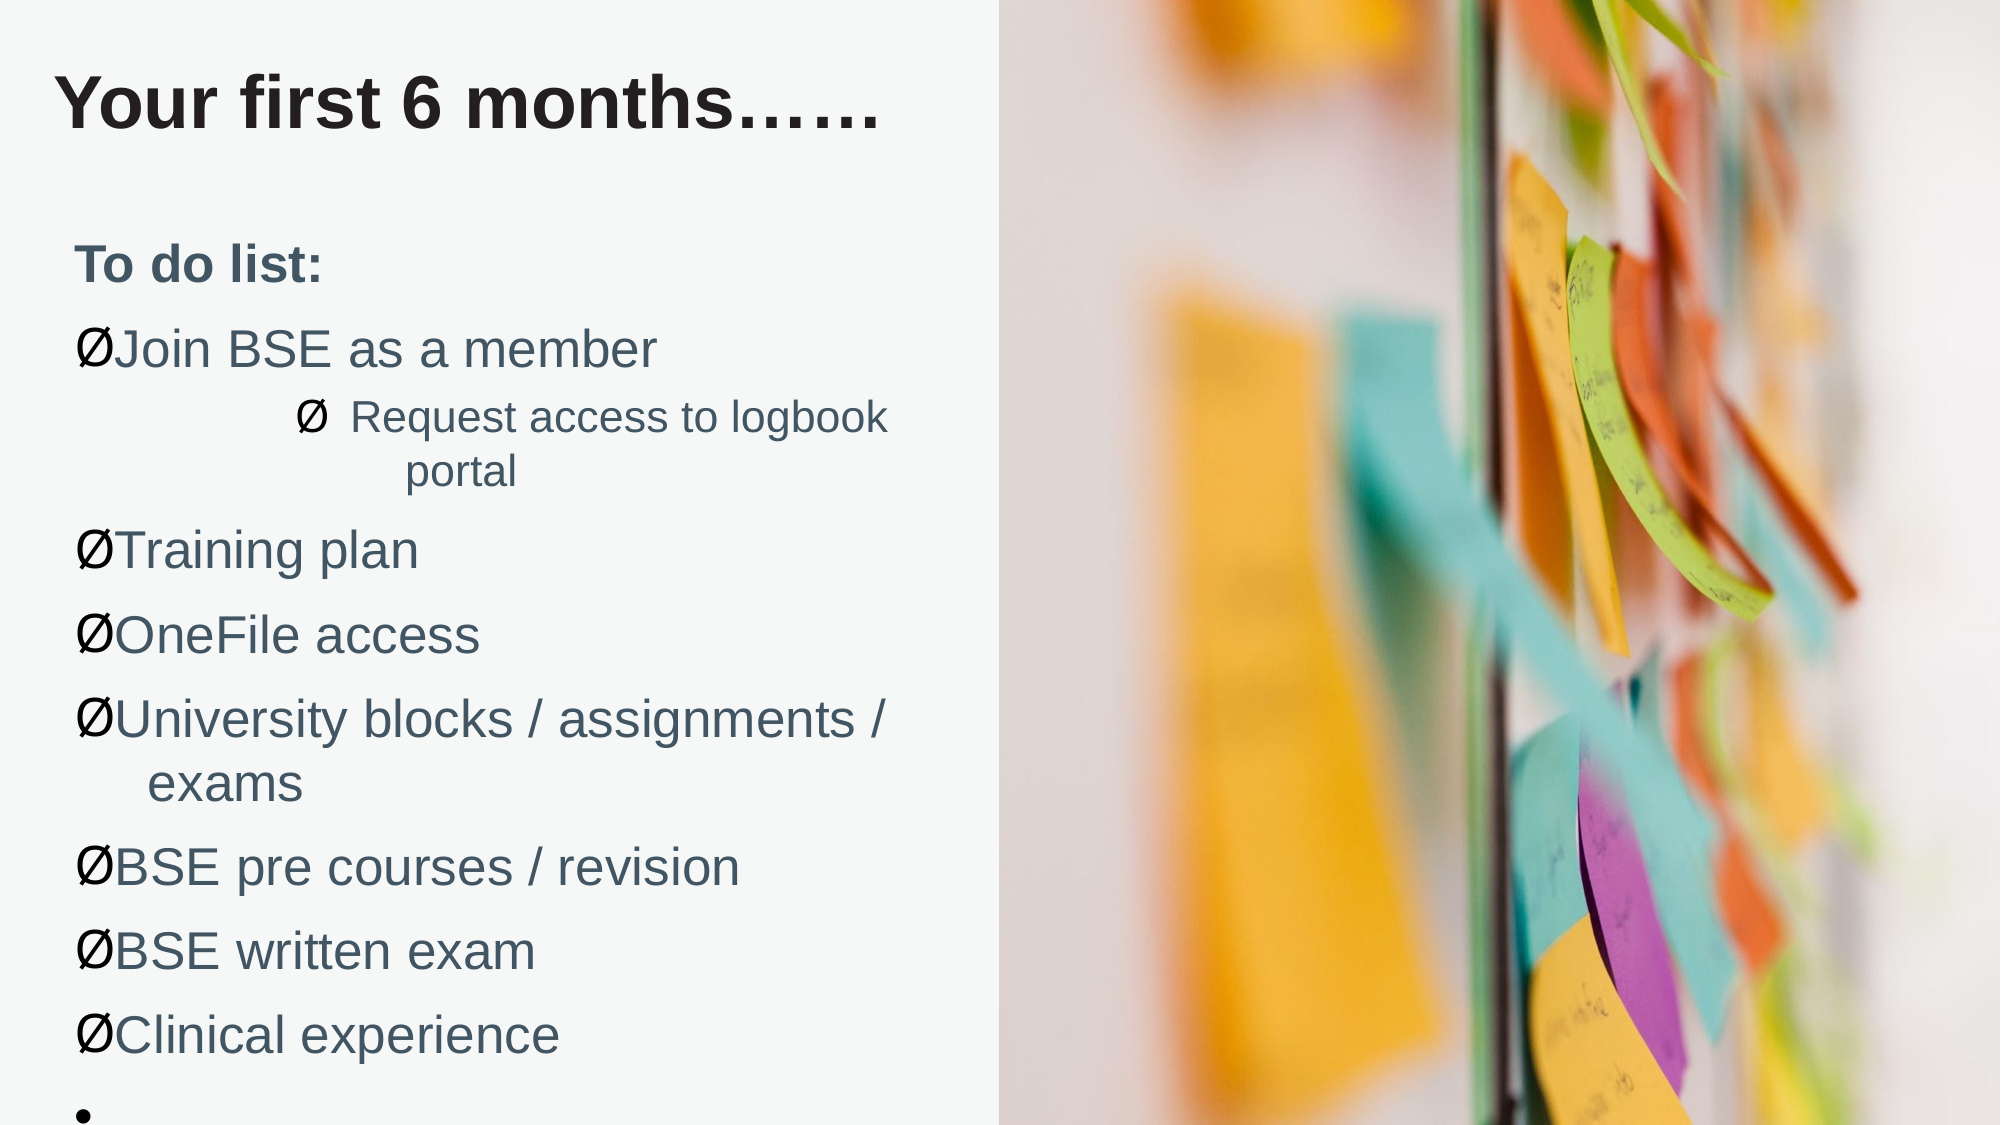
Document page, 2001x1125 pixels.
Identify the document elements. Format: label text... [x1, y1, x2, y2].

list To do list: Join BSE as a member Request access to logbook portal Training plan OneFile access University blocks / assignments / exams BSE pre courses / revision BSE written exam Clinical experience [59, 222, 968, 1076]
picture [999, 0, 2000, 1125]
title Your first 6 months…… [38, 49, 968, 176]
